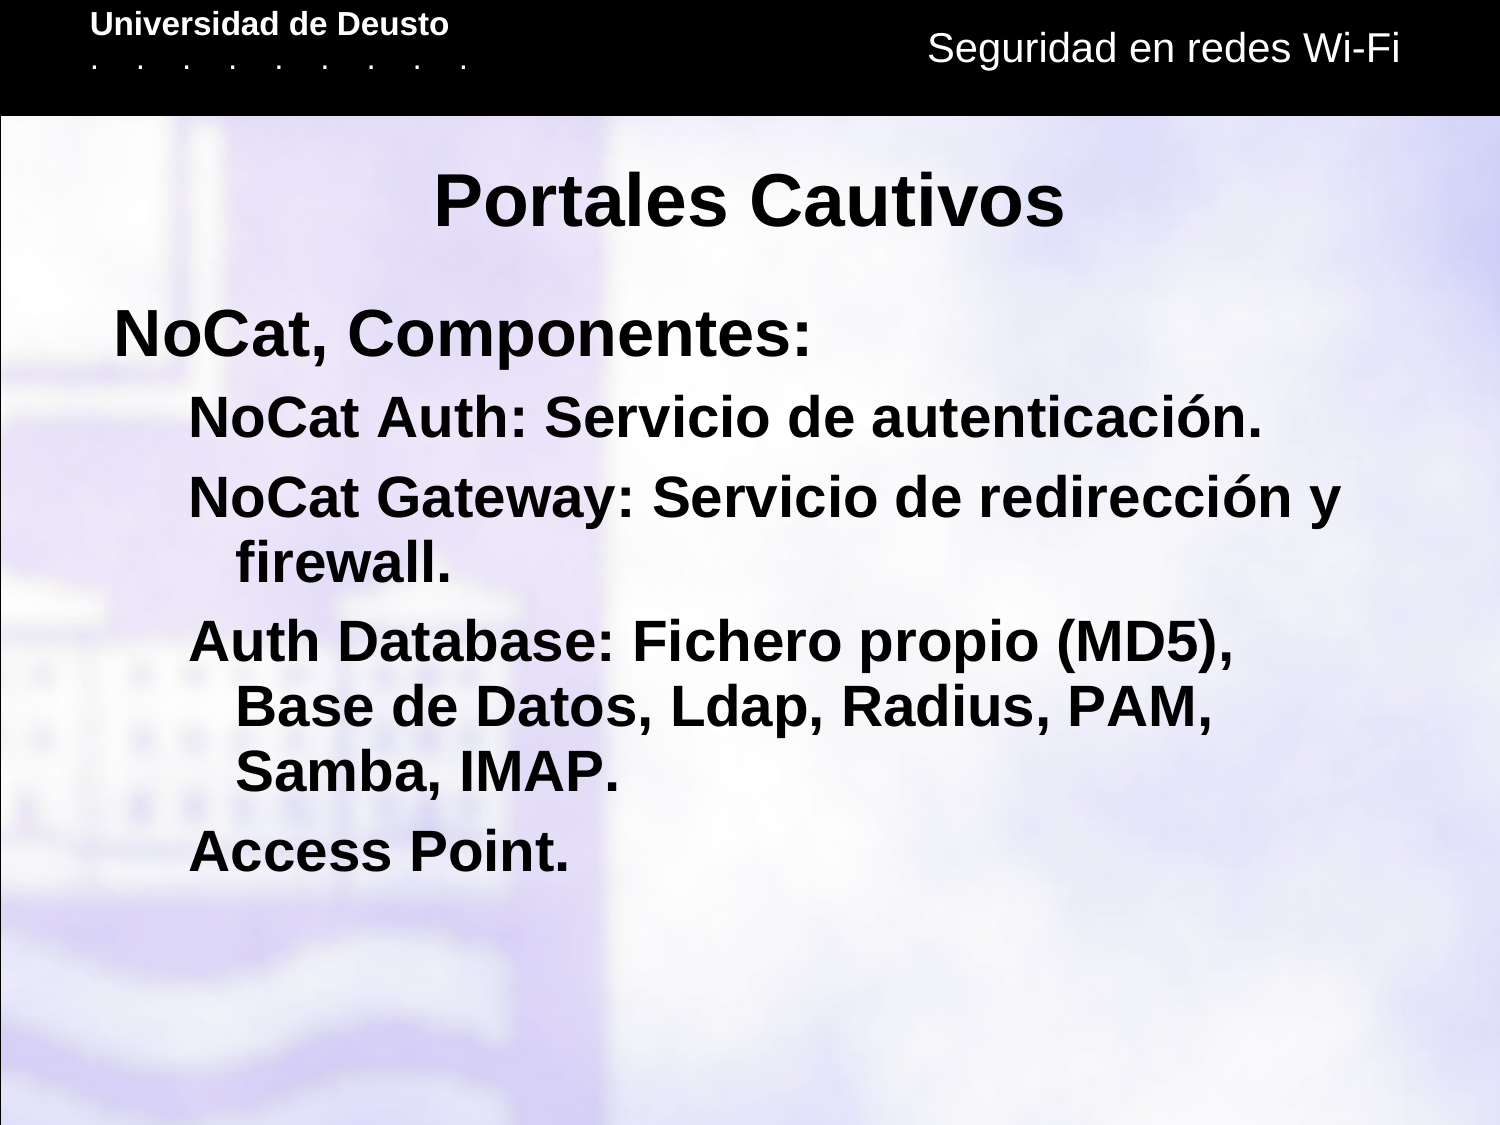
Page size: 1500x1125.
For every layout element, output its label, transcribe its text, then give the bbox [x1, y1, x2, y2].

picture [1, 116, 1500, 1125]
list NoCat, Componentes: NoCat Auth: Servicio de autenticación. NoCat Gateway: Servicio de redirección y firewall. Auth Database: Fichero propio (MD5), Base de Datos, Ldap, Radius, PAM, Samba, IMAP. Access Point. [114, 295, 1390, 983]
title Portales Cautivos [112, 137, 1388, 263]
